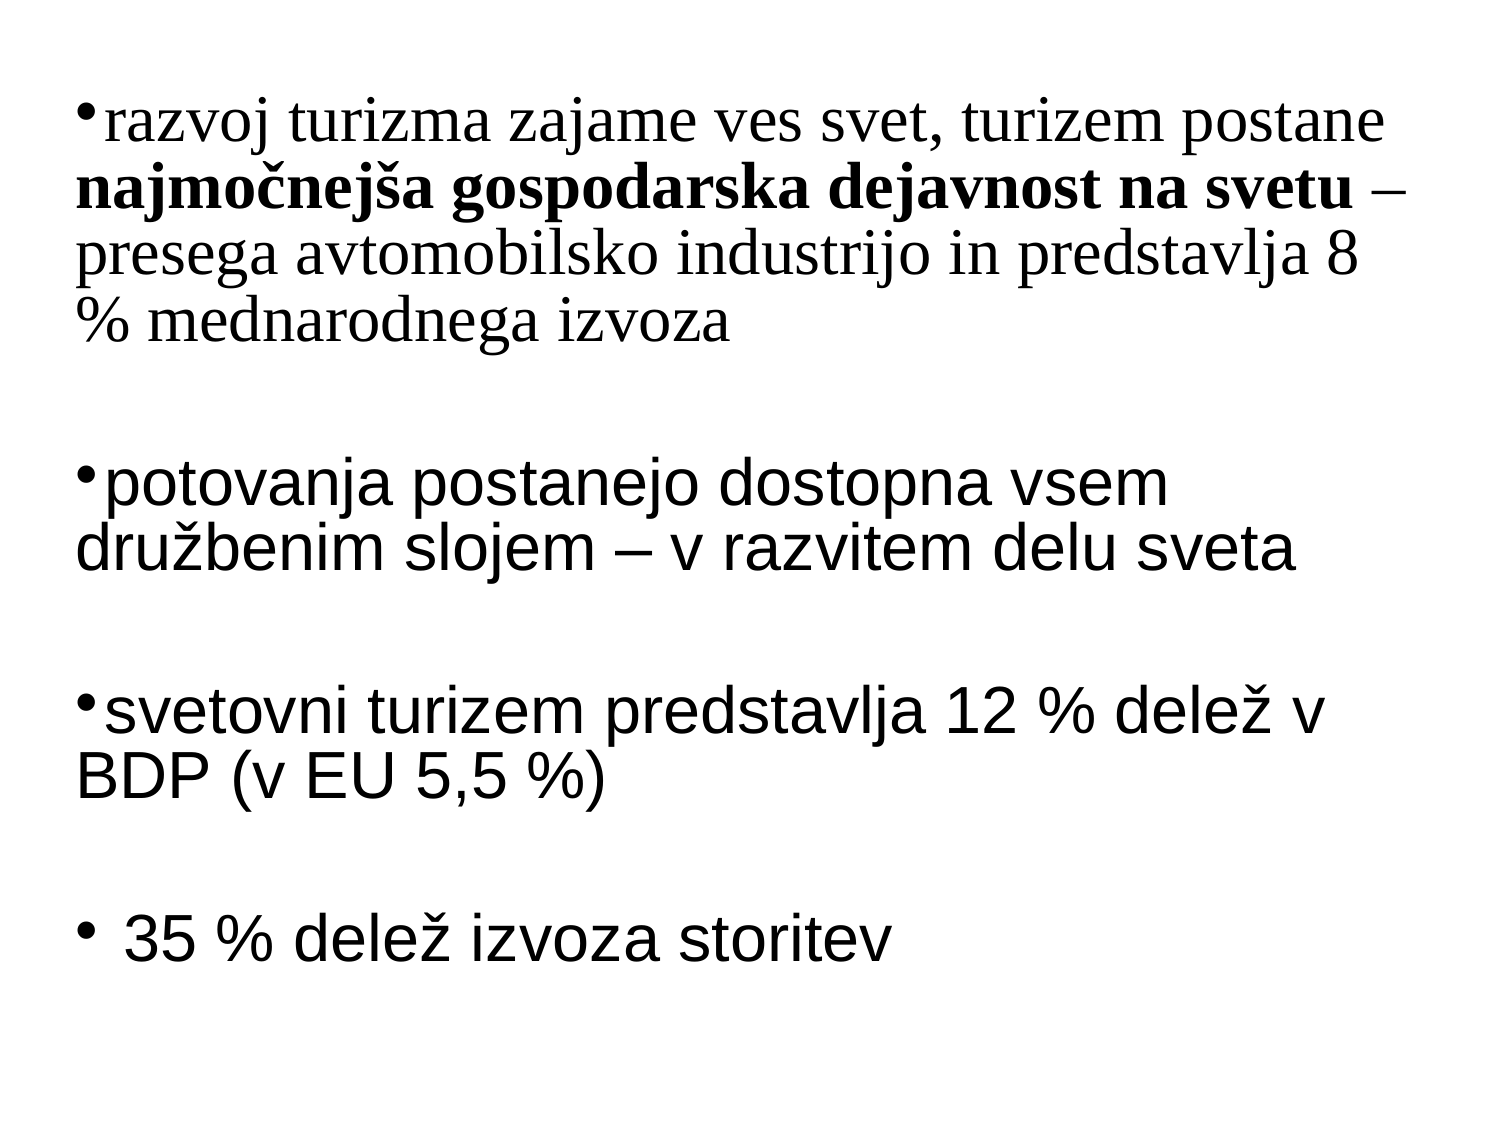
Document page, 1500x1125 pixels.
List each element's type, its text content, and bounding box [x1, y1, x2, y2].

list razvoj turizma zajame ves svet, turizem postane najmočnejša gospodarska dejavnost na svetu – presega avtomobilsko industrijo in predstavlja 8 % mednarodnega izvoza potovanja postanejo dostopna vsem družbenim slojem – v razvitem delu sveta svetovni turizem predstavlja 12 % delež v BDP (v EU 5,5 %)‏ 35 % delež izvoza storitev [74, 88, 1425, 1055]
